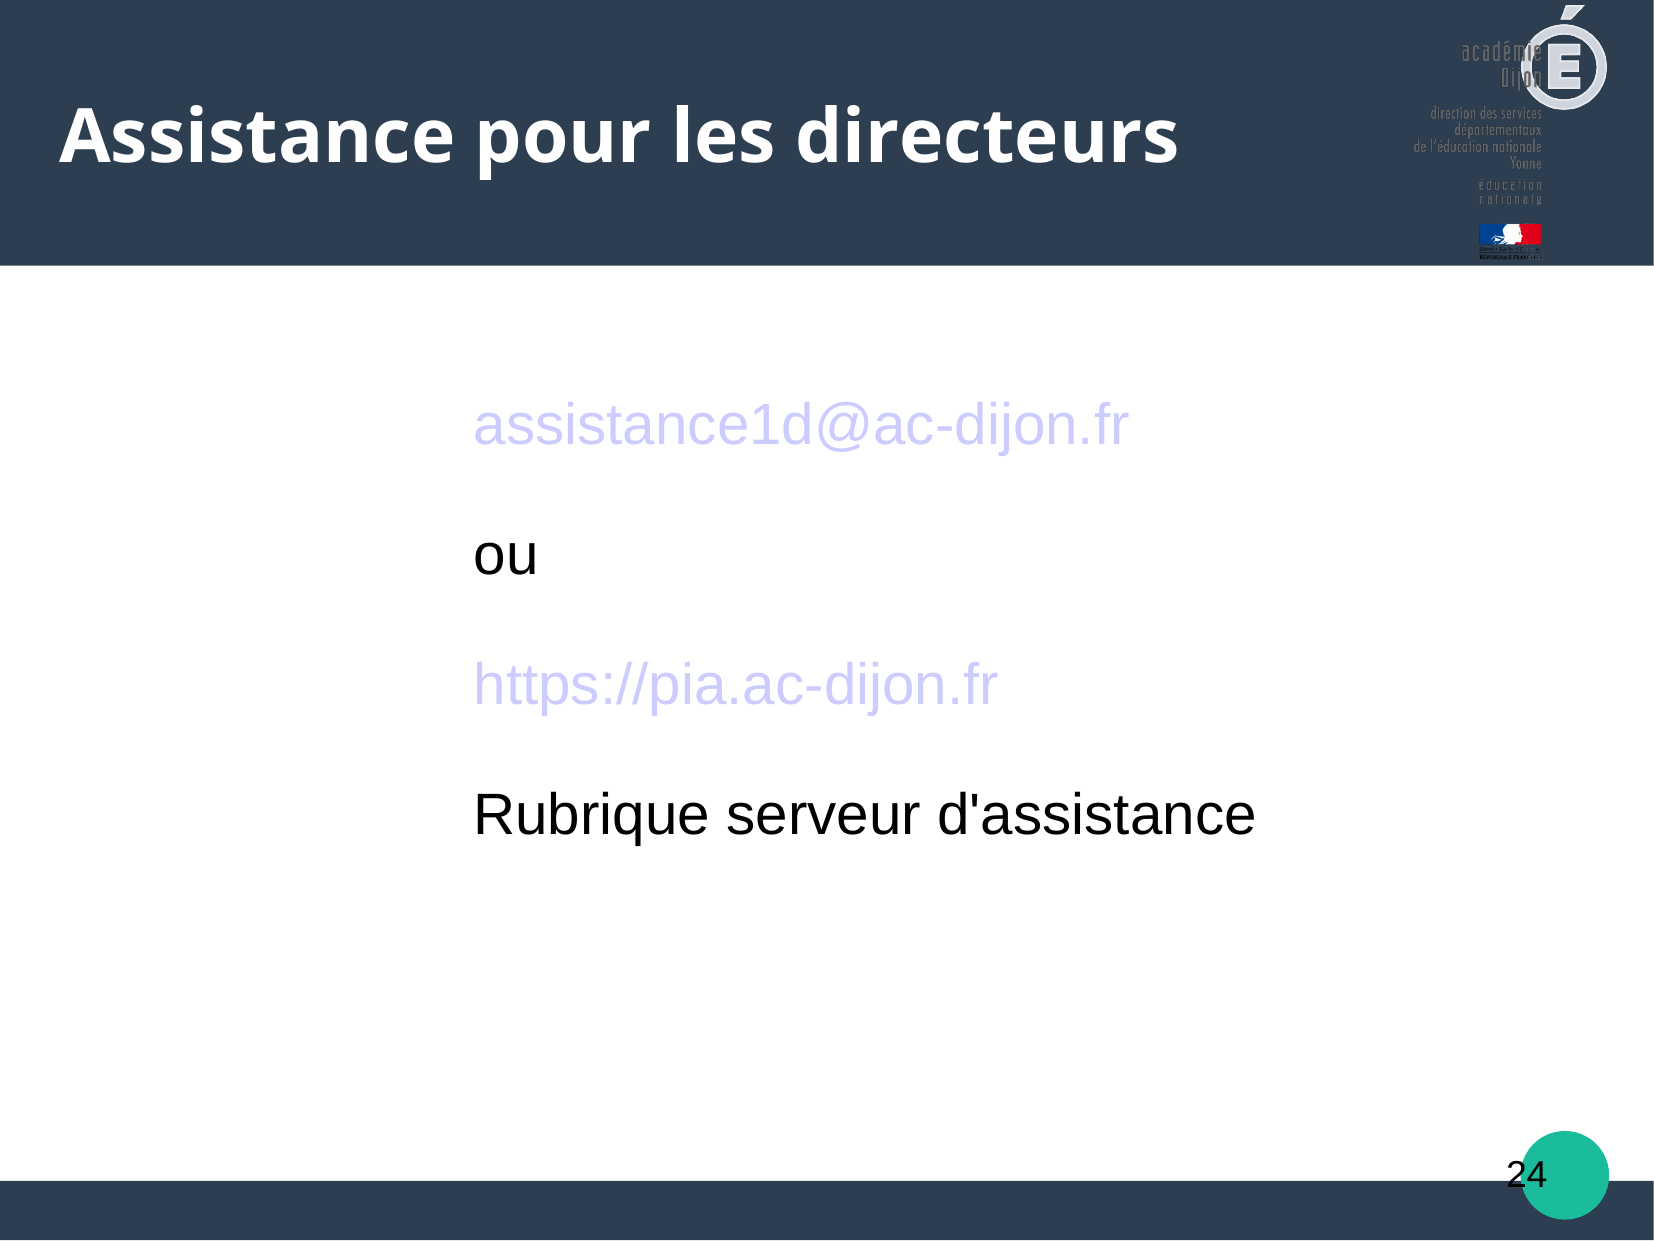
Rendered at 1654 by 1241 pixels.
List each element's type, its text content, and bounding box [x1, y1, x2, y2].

text_box assistance1d@ac-dijon.fr ou https://pia.ac-dijon.fr Rubrique serveur d'assistance [458, 380, 1273, 851]
title Assistance pour les directeurs [59, 49, 1414, 207]
picture [1414, 5, 1607, 260]
